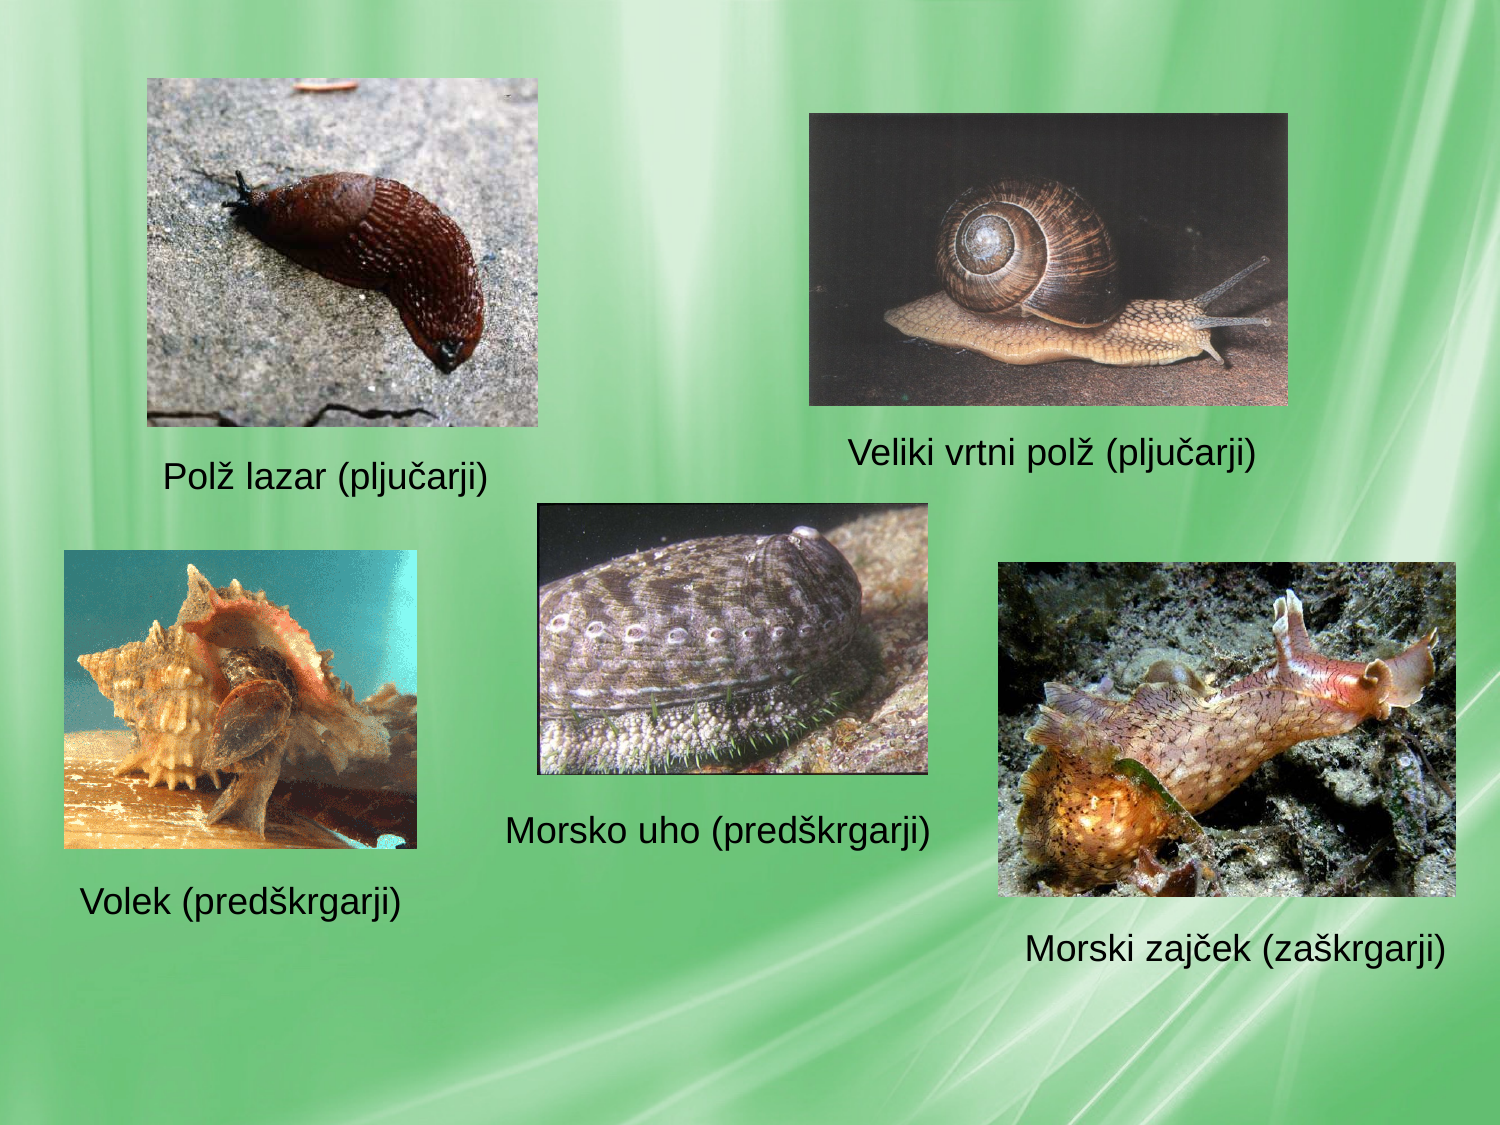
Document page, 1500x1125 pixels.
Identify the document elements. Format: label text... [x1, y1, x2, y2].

picture [0, 0, 1500, 1125]
text_box Morski zajček (zaškrgarji) [1009, 916, 1471, 977]
text_box Morsko uho (predškrgarji) [490, 798, 975, 859]
text_box Veliki vrtni polž (pljučarji) [832, 420, 1306, 481]
text_box Polž lazar (pljučarji) [147, 444, 562, 505]
text_box Volek (predškrgarji) [64, 869, 443, 930]
